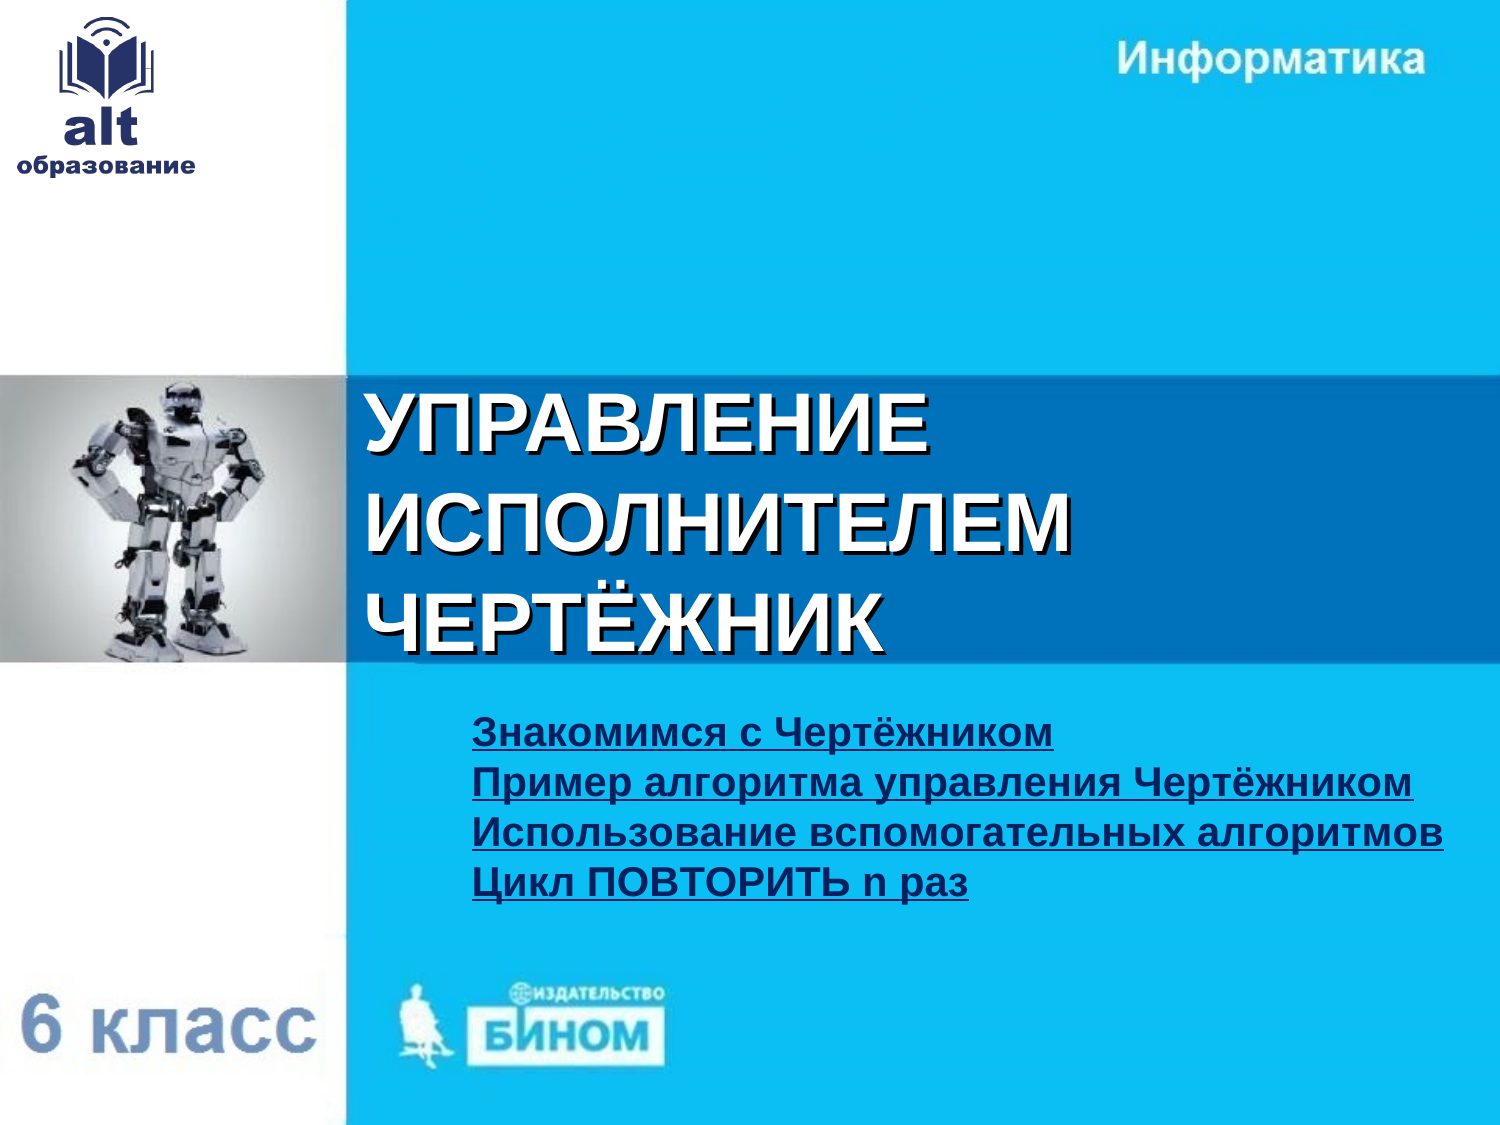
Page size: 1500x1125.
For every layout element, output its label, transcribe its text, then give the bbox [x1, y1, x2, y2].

title УПРАВЛЕНИЕ ИСПОЛНИТЕЛЕМ ЧЕРТЁЖНИК [348, 386, 1465, 650]
picture [0, 0, 1500, 1125]
picture [393, 977, 671, 1073]
text_box Знакомимся с Чертёжником Пример алгоритма управления Чертёжником Использование вспомогательных алгоритмов Цикл ПОВТОРИТЬ n раз [456, 696, 1500, 913]
picture [1115, 37, 1428, 86]
